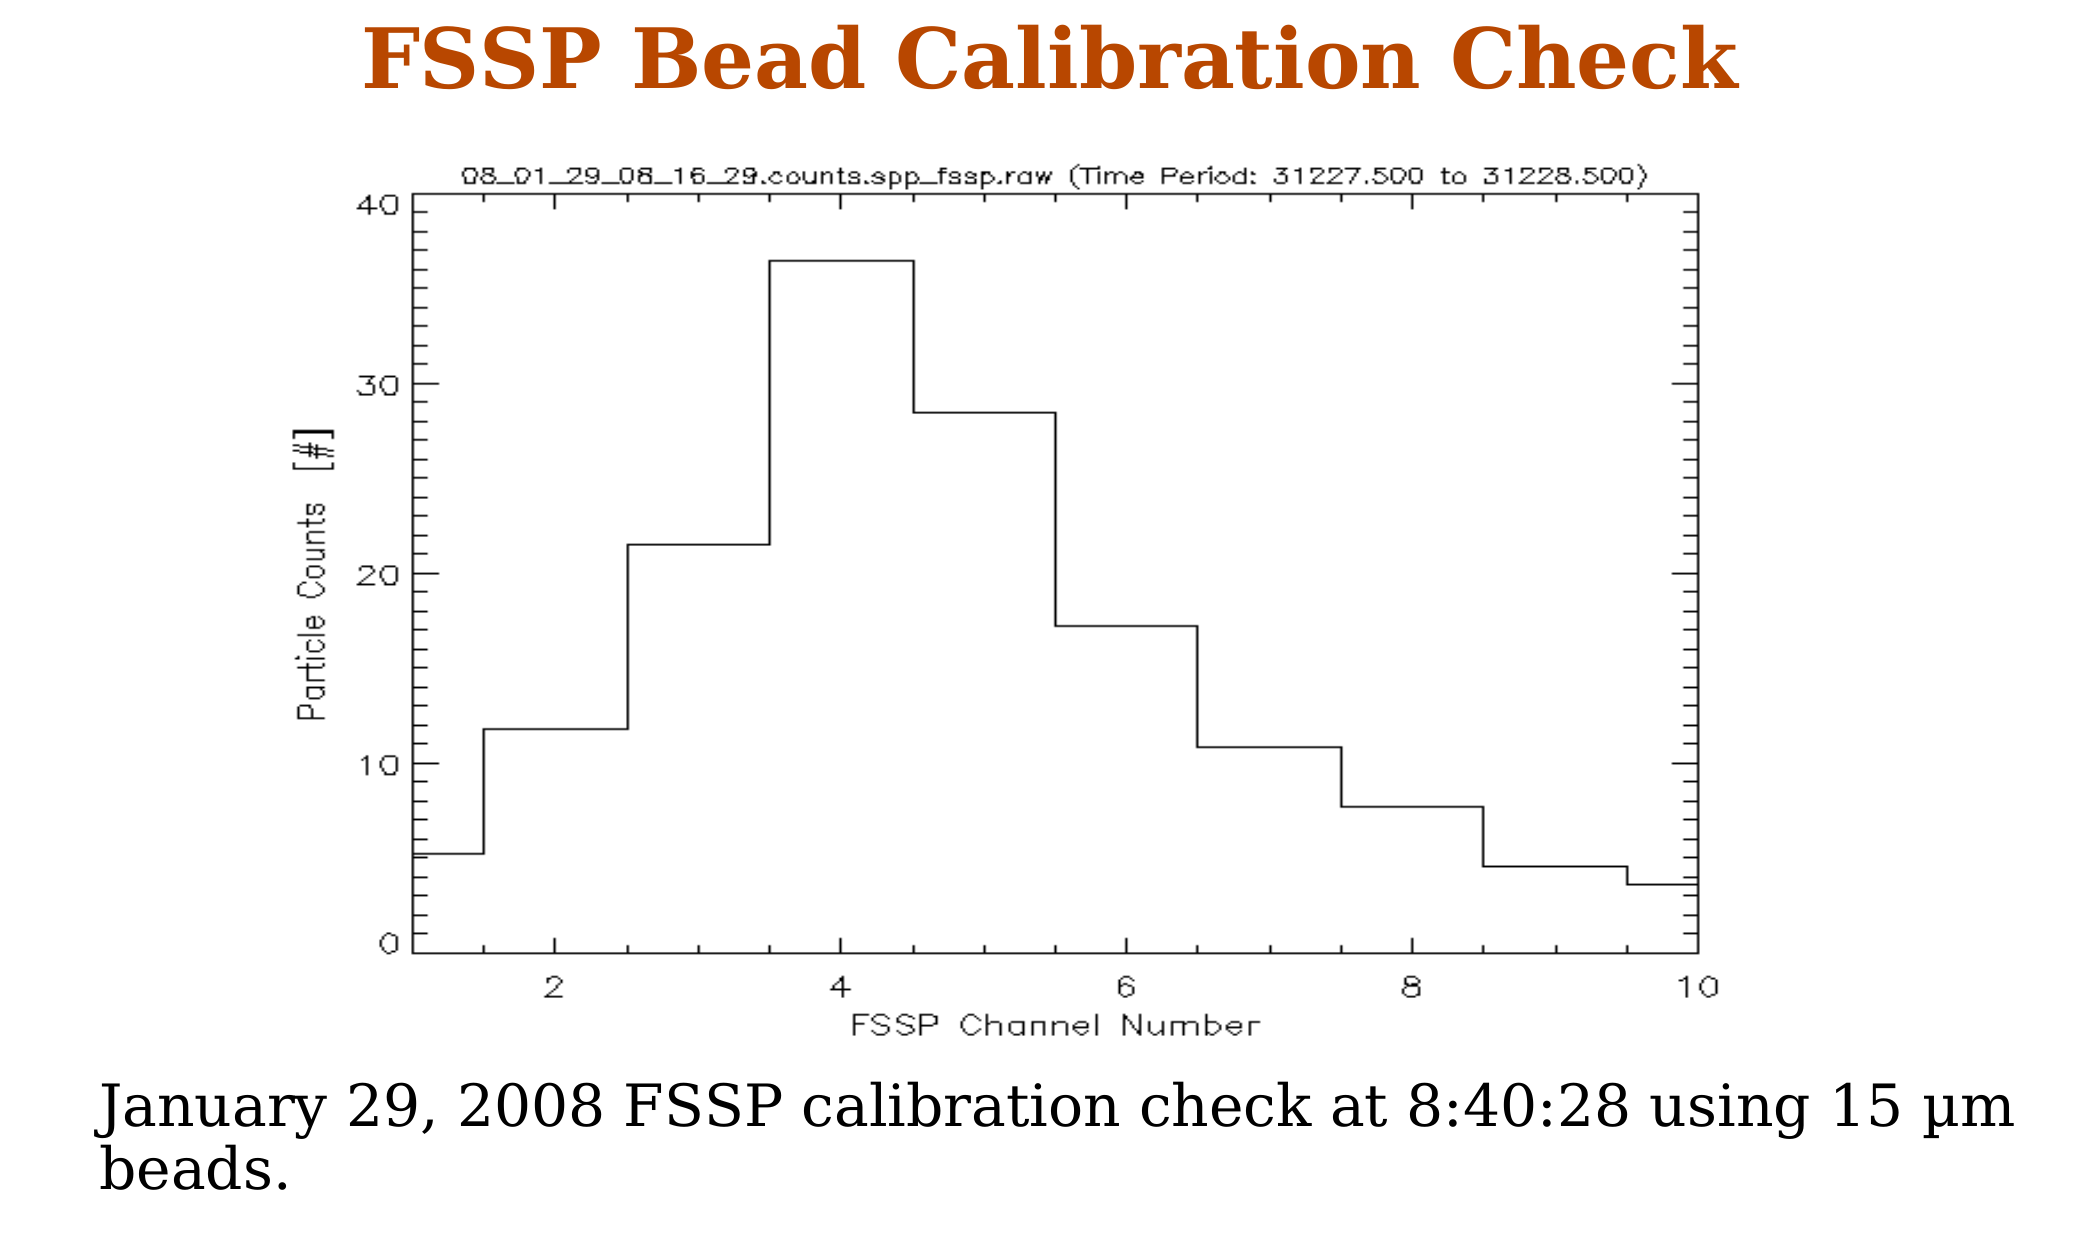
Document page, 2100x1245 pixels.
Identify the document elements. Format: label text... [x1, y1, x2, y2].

text_box FSSP Bead Calibration Check [0, 7, 2100, 115]
text_box January 29, 2008 FSSP calibration check at 8:40:28 using 15 µm beads. [84, 1067, 2074, 1210]
picture [179, 141, 1780, 1045]
